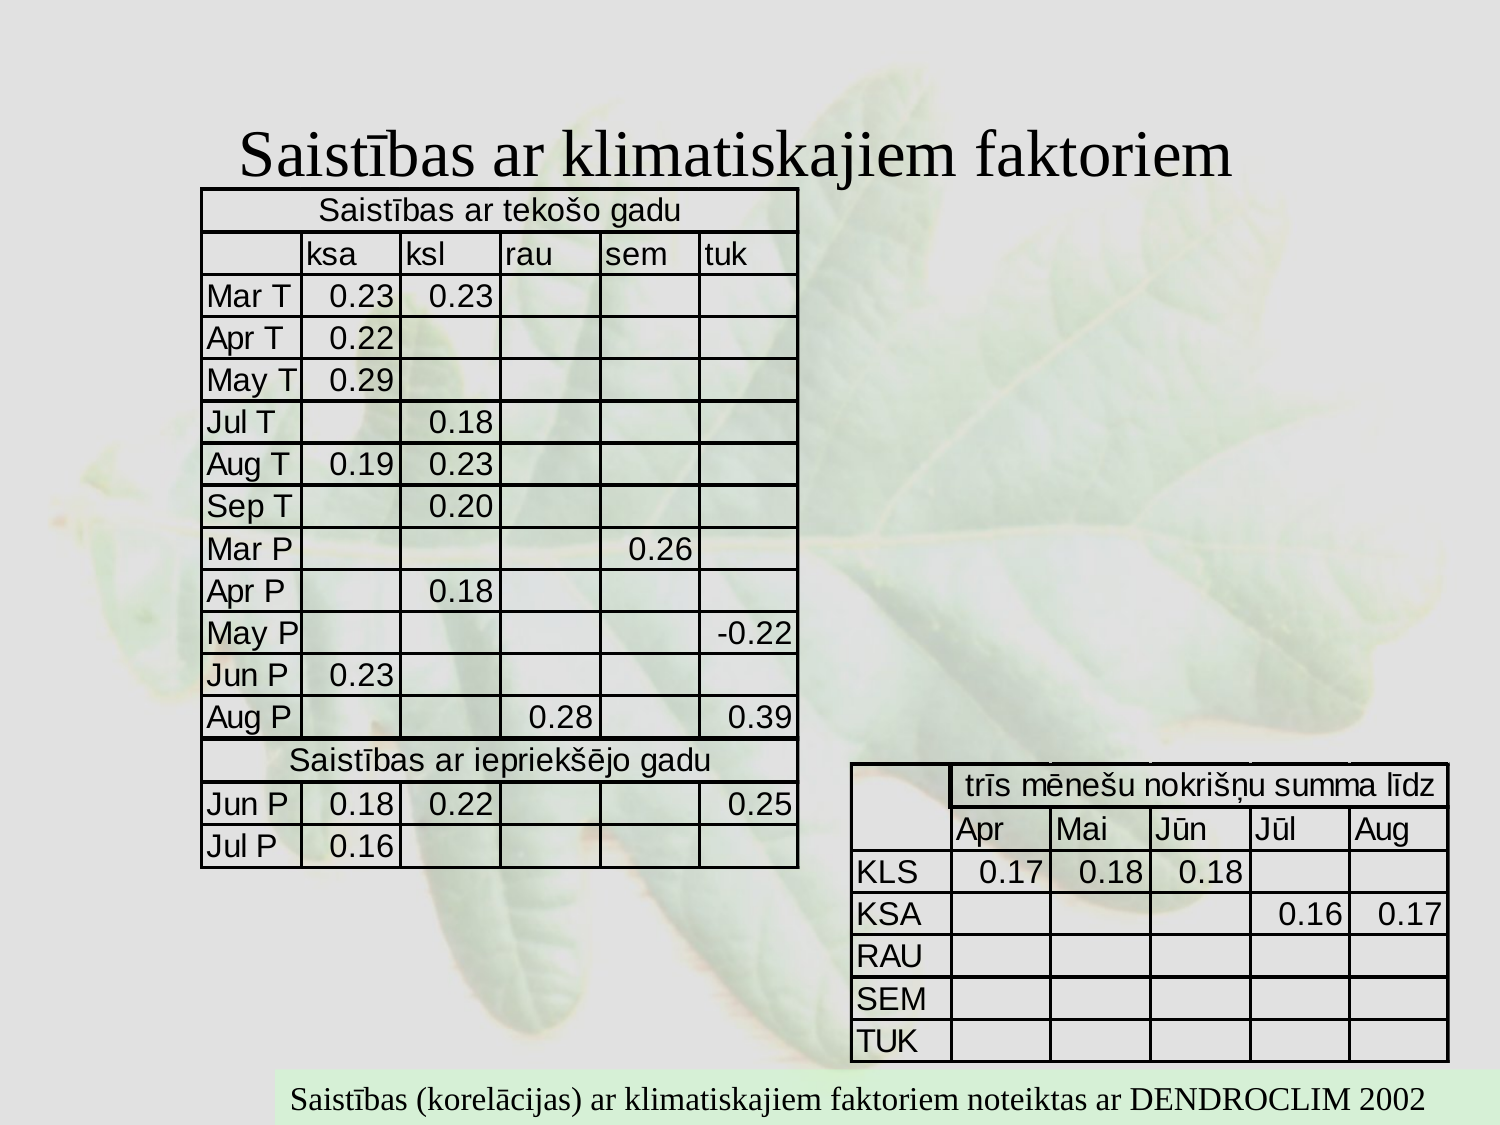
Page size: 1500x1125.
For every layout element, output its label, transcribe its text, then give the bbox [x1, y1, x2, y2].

text_box Saistības (korelācijas) ar klimatiskajiem faktoriem noteiktas ar DENDROCLIM 2002 [274, 1069, 1500, 1125]
picture [0, 0, 1500, 1125]
title Saistības ar klimatiskajiem faktoriem [99, 99, 1375, 201]
